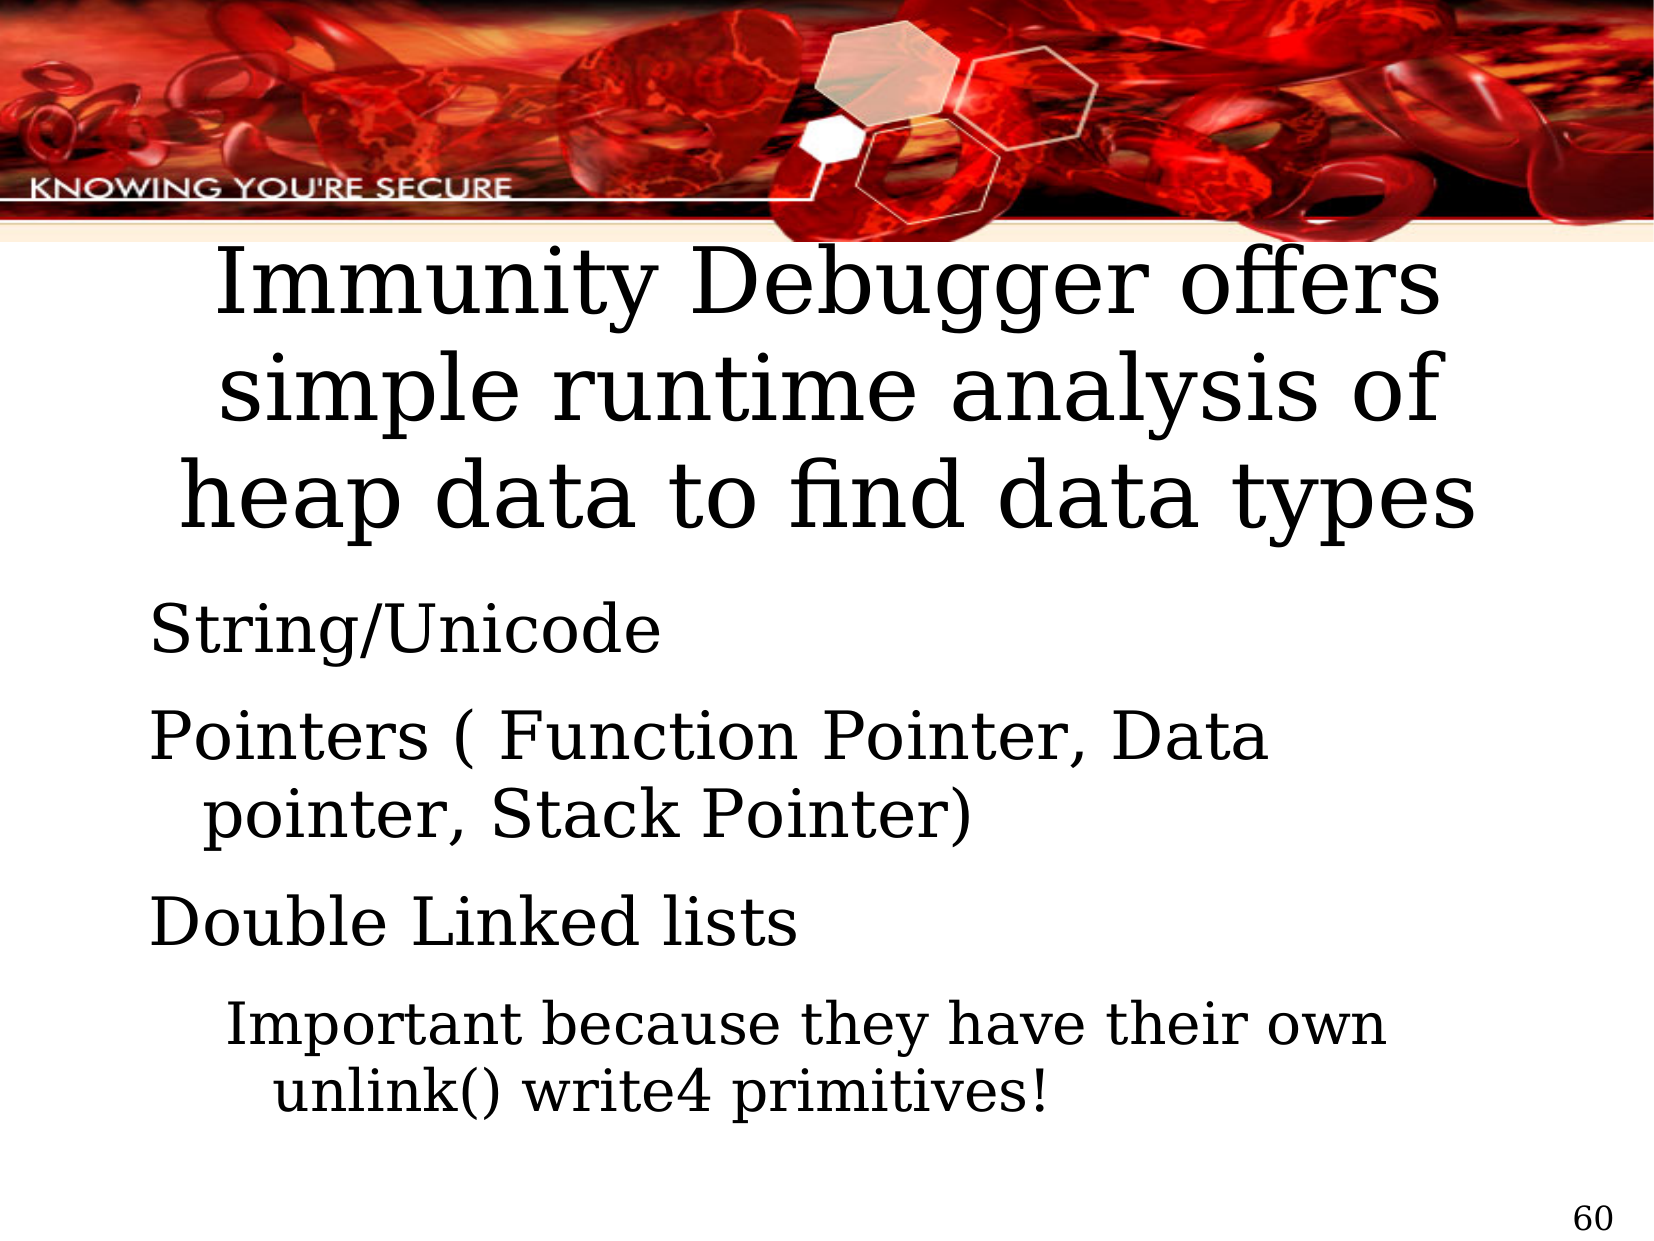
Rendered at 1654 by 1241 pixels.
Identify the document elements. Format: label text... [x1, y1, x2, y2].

picture [0, 0, 1654, 242]
title Immunity Debugger offers simple runtime analysis of heap data to find data types [123, 227, 1536, 550]
list String/Unicode Pointers ( Function Pointer, Data pointer, Stack Pointer) Double Linked lists Important because they have their own unlink() write4 primitives! [131, 590, 1544, 1189]
